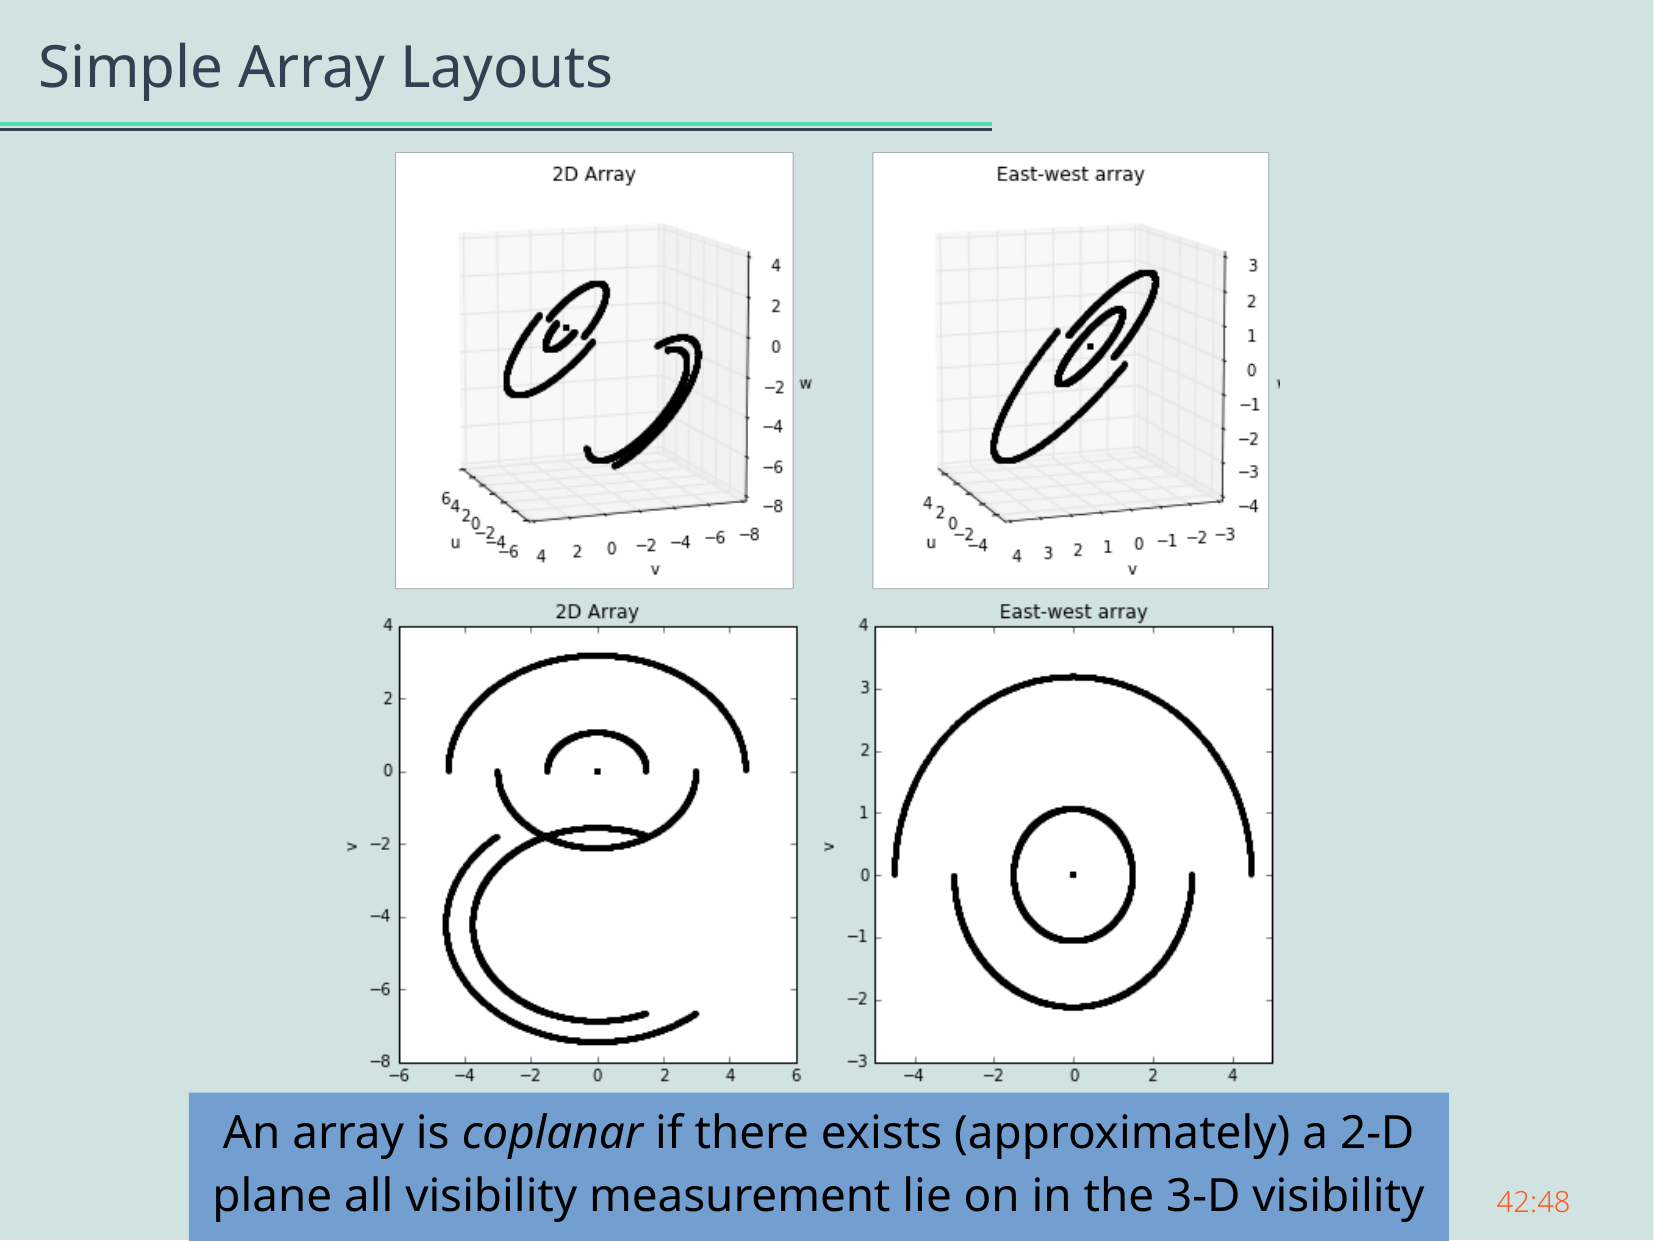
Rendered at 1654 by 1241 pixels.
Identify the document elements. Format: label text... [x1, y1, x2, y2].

text_box Simple Array Layouts [23, 17, 1063, 103]
text_box An array is coplanar if there exists (approximately) a 2-D plane all visibility measurement lie on in the 3-D visibility space. [188, 1092, 1449, 1218]
picture [335, 142, 1283, 1092]
